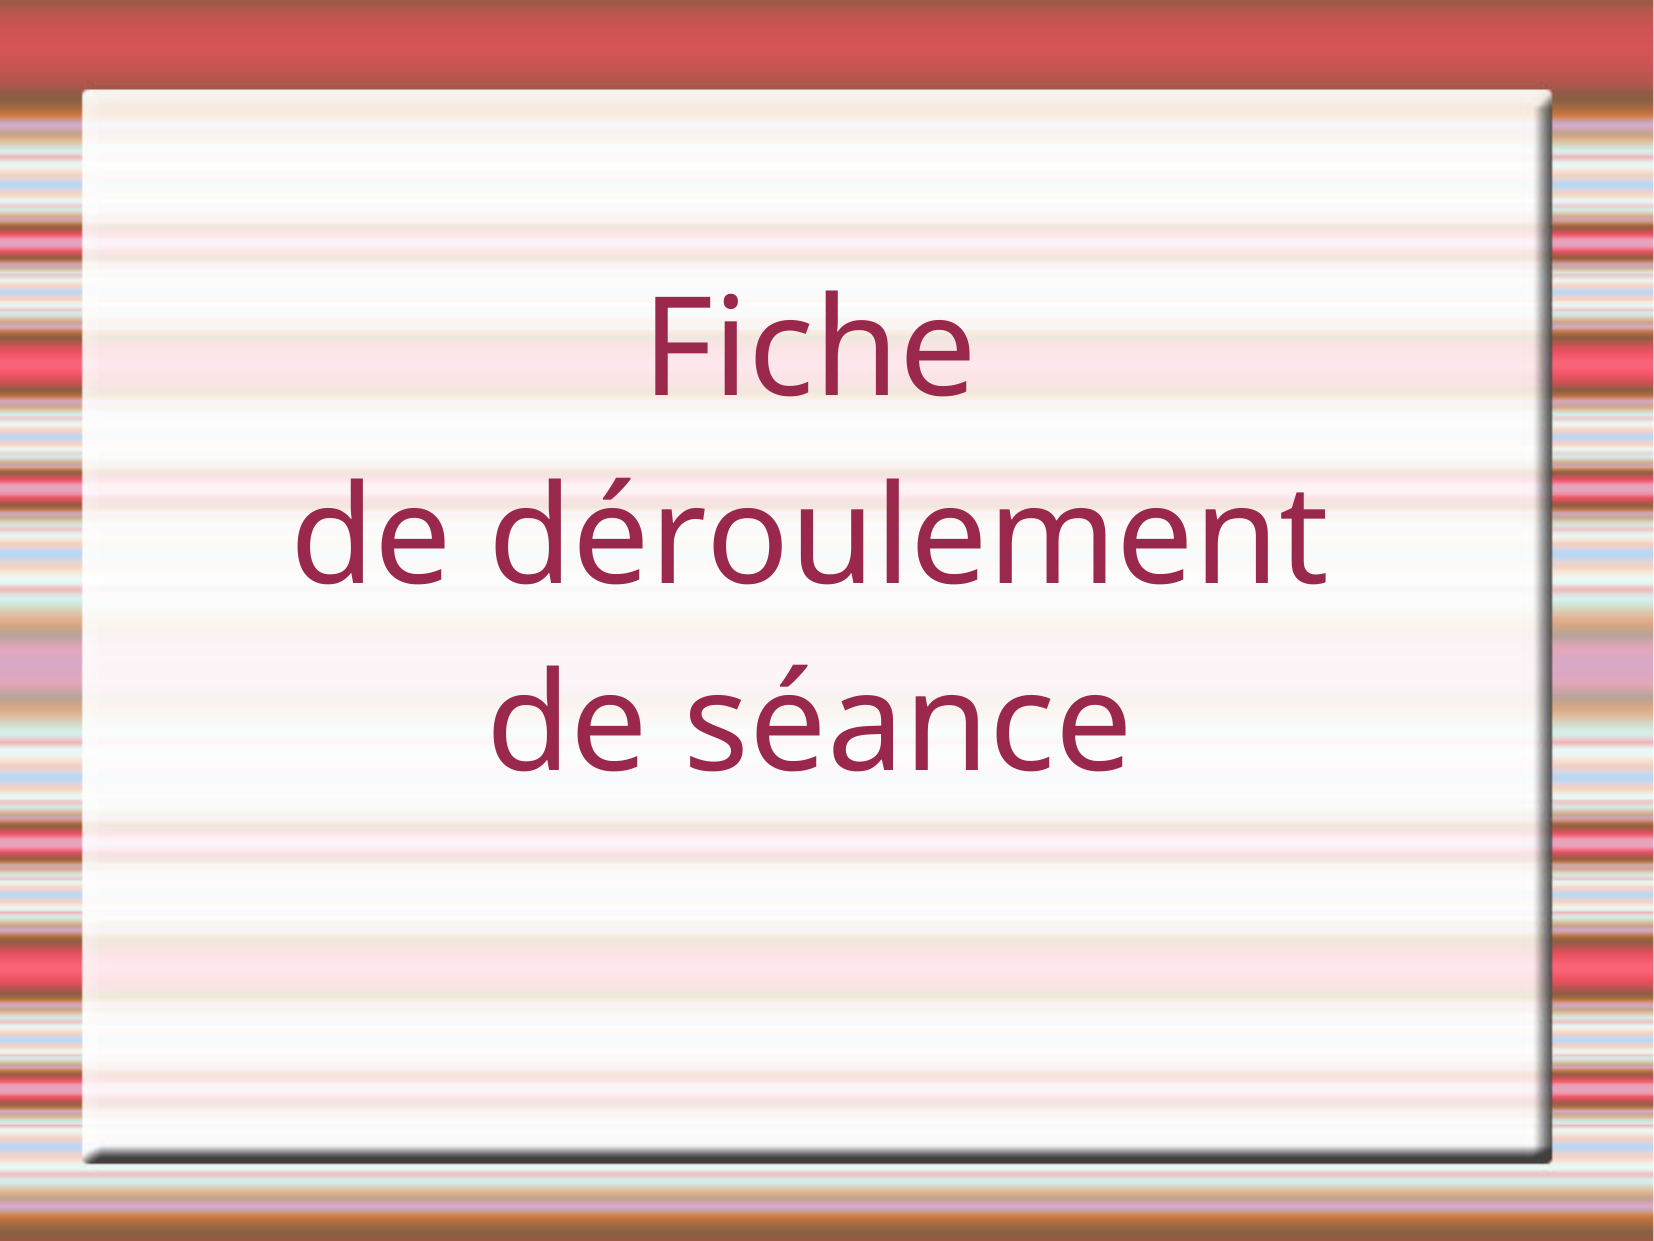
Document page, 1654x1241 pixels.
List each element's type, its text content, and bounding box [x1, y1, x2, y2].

subtitle Fiche de déroulement de séance [121, 122, 1534, 1125]
picture [0, 0, 1654, 1241]
